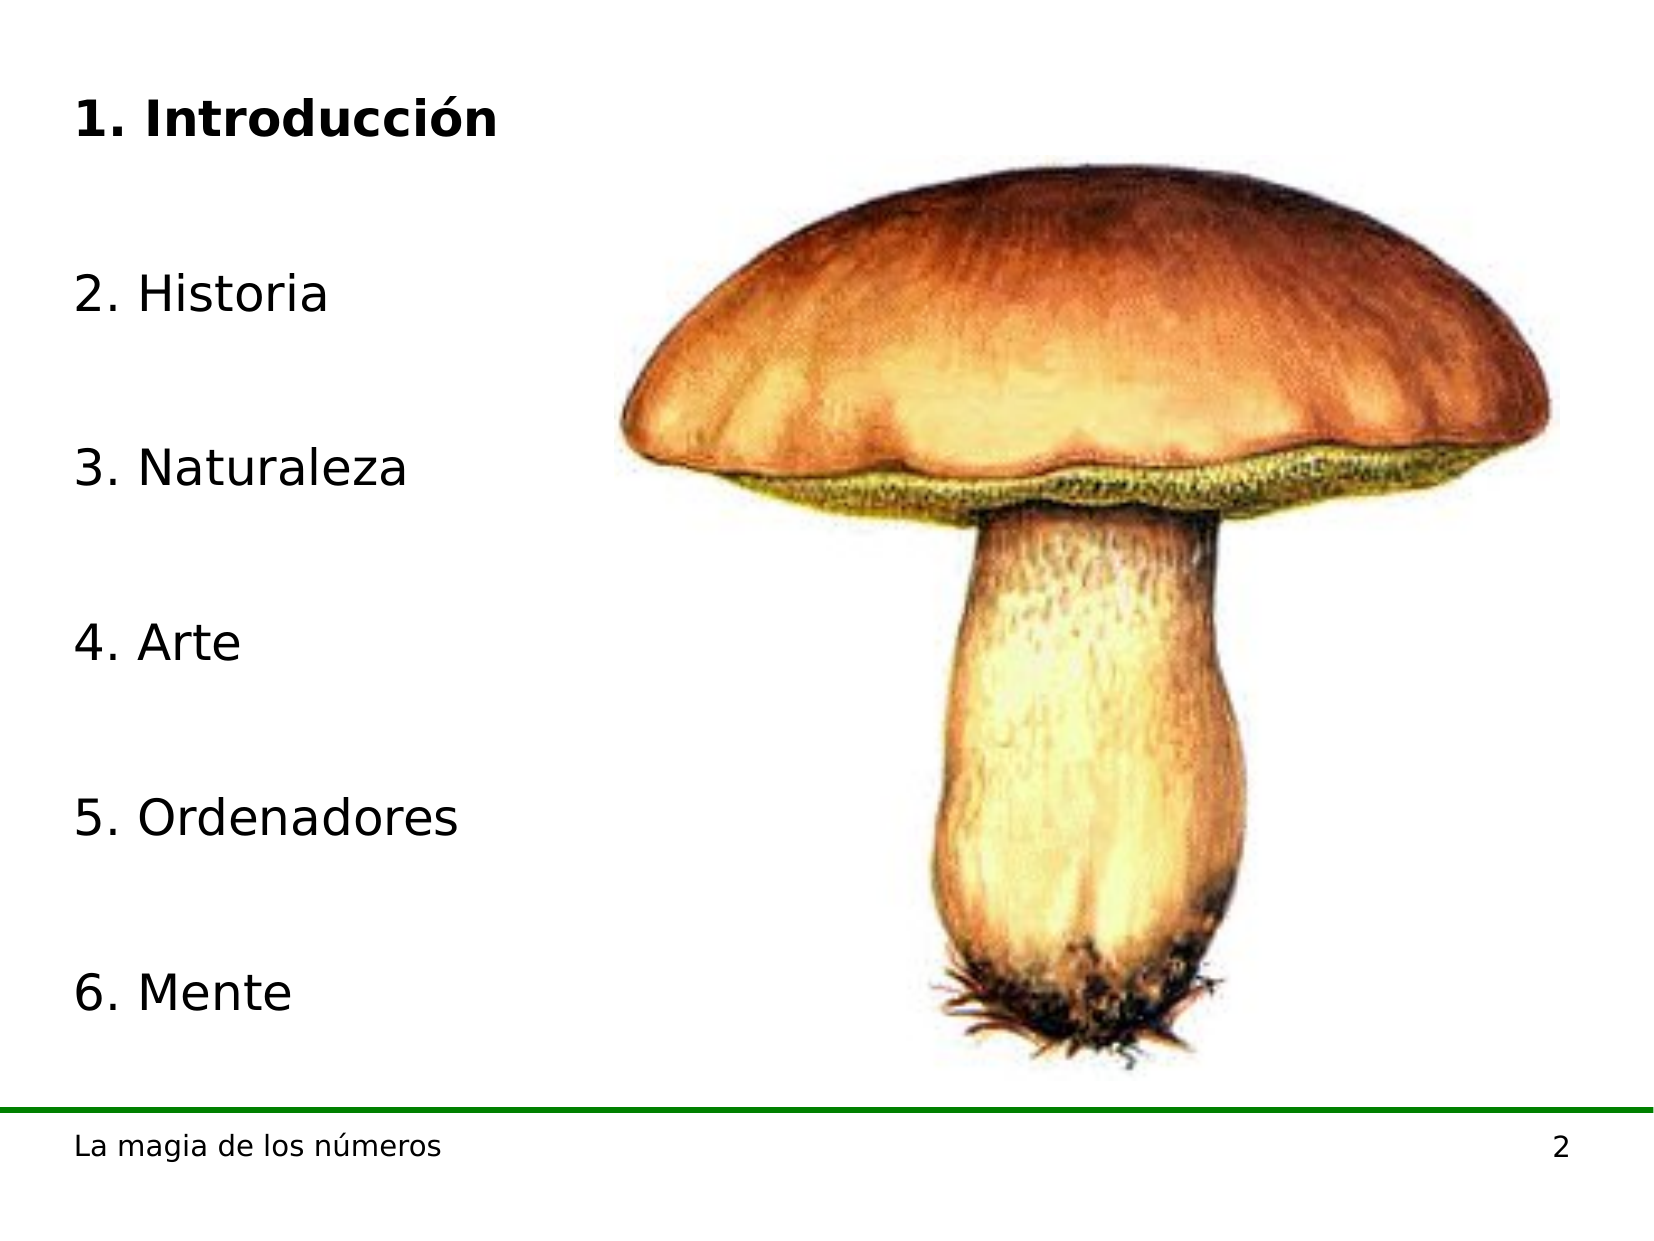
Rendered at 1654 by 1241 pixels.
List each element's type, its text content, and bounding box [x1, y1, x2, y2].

text_box 1. Introducción 2. Historia 3. Naturaleza 4. Arte 5. Ordenadores 6. Mente [59, 82, 680, 1030]
picture [614, 155, 1560, 1081]
text_box La magia de los números [59, 1122, 975, 1172]
